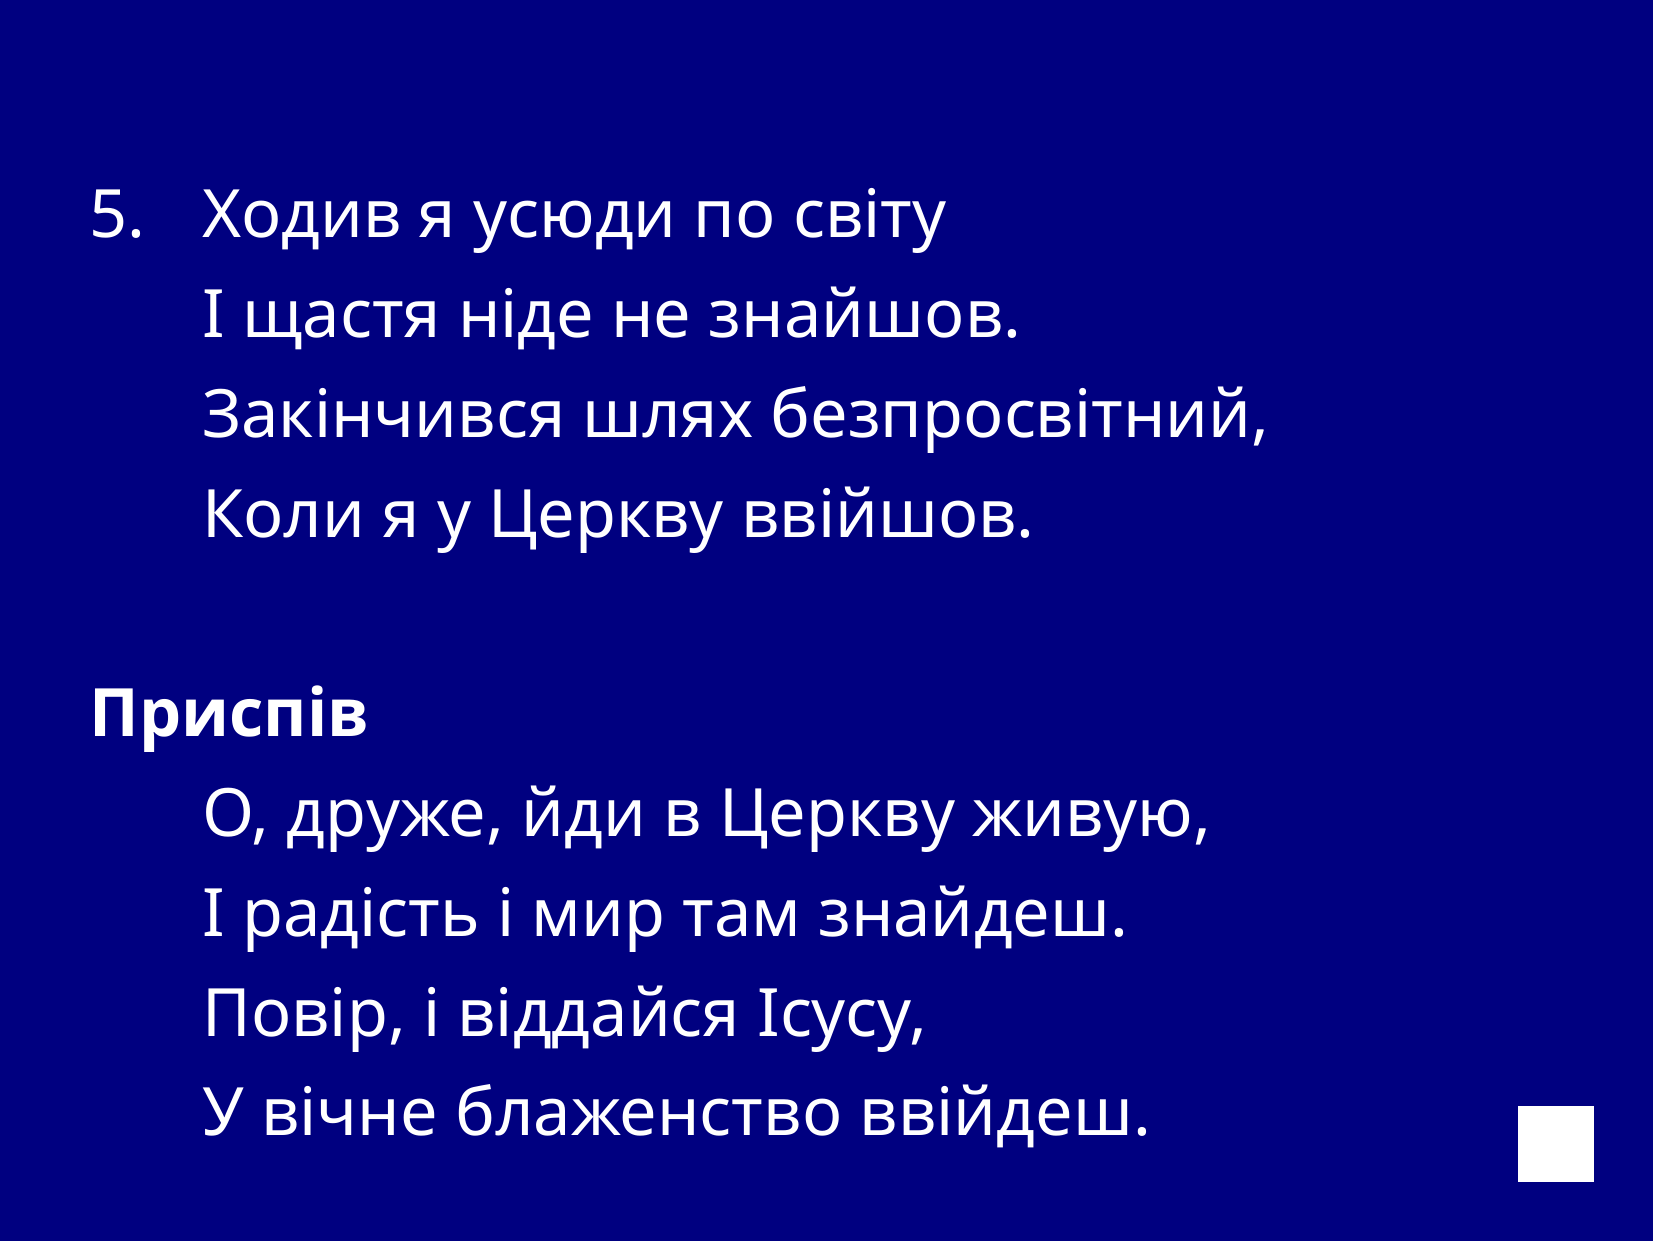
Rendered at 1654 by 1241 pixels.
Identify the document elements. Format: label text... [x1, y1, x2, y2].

text_box [1518, 1106, 1594, 1182]
text_box 5. Ходив я усюди по світу І щастя ніде не знайшов. Закінчився шлях безпросвітний, Коли я у Церкву ввійшов. Приспів О, друже, йди в Церкву живую, І радість і мир там знайдеш. Повір, і віддайся Ісусу, У вічне блаженство ввійдеш. [75, 150, 1576, 1163]
